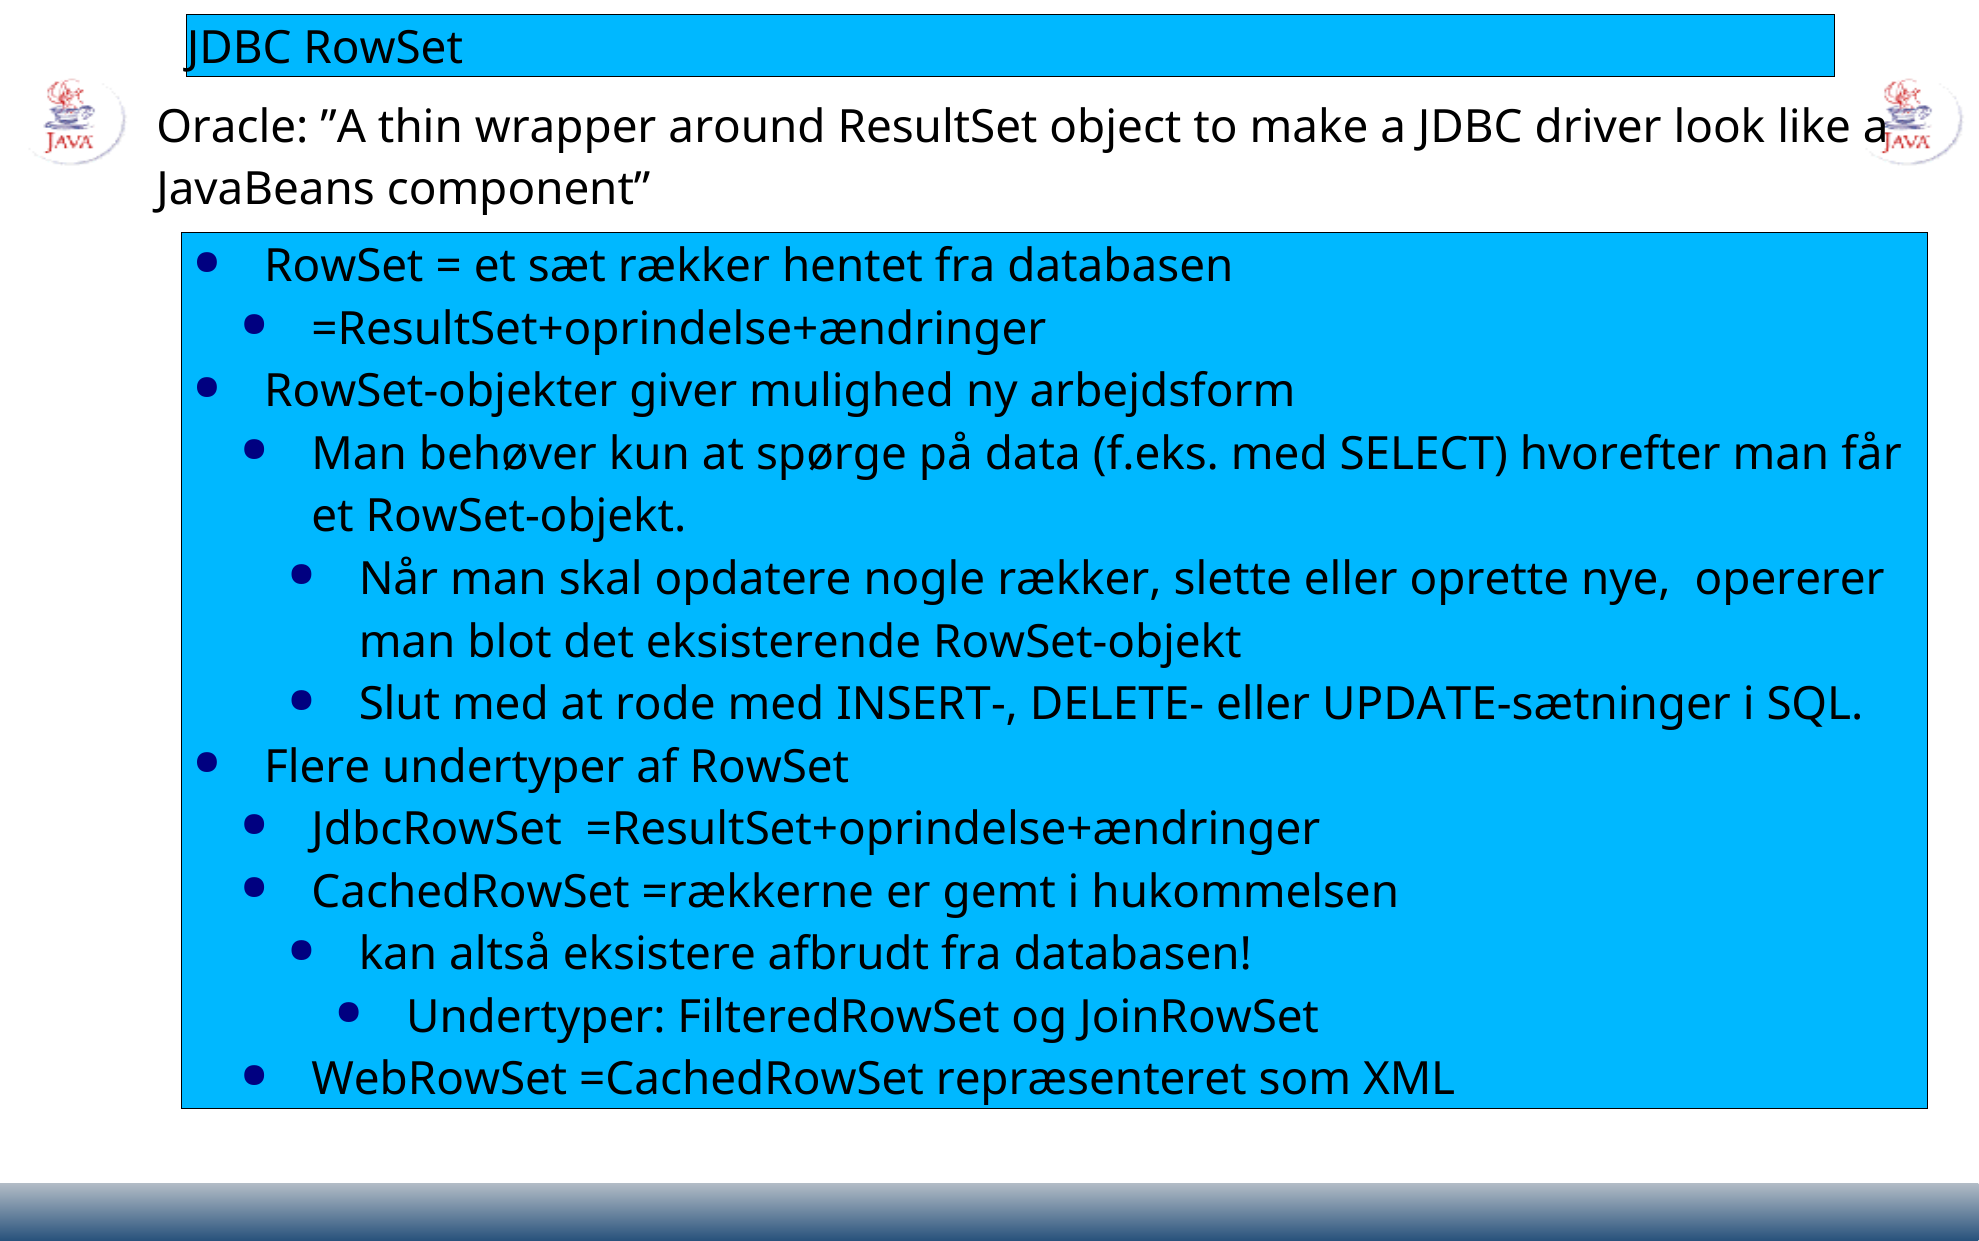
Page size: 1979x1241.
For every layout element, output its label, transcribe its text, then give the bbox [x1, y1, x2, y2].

text_box RowSet = et sæt rækker hentet fra databasen =ResultSet+oprindelse+ændringer RowSet-objekter giver mulighed ny arbejdsform Man behøver kun at spørge på data (f.eks. med SELECT) hvorefter man får et RowSet-objekt. Når man skal opdatere nogle rækker, slette eller oprette nye, opererer man blot det eksisterende RowSet-objekt Slut med at rode med INSERT-, DELETE- eller UPDATE-sætninger i SQL. Flere undertyper af RowSet JdbcRowSet =ResultSet+oprindelse+ændringer CachedRowSet =rækkerne er gemt i hukommelsen kan altså eksistere afbrudt fra databasen! Undertyper: FilteredRowSet og JoinRowSet WebRowSet =CachedRowSet repræsenteret som XML [181, 232, 1928, 1032]
picture [1849, 71, 1968, 169]
picture [12, 71, 131, 169]
text_box Oracle: ”A thin wrapper around ResultSet object to make a JDBC driver look like a JavaBeans component” [156, 93, 1901, 200]
text_box JDBC RowSet [186, 14, 1835, 68]
